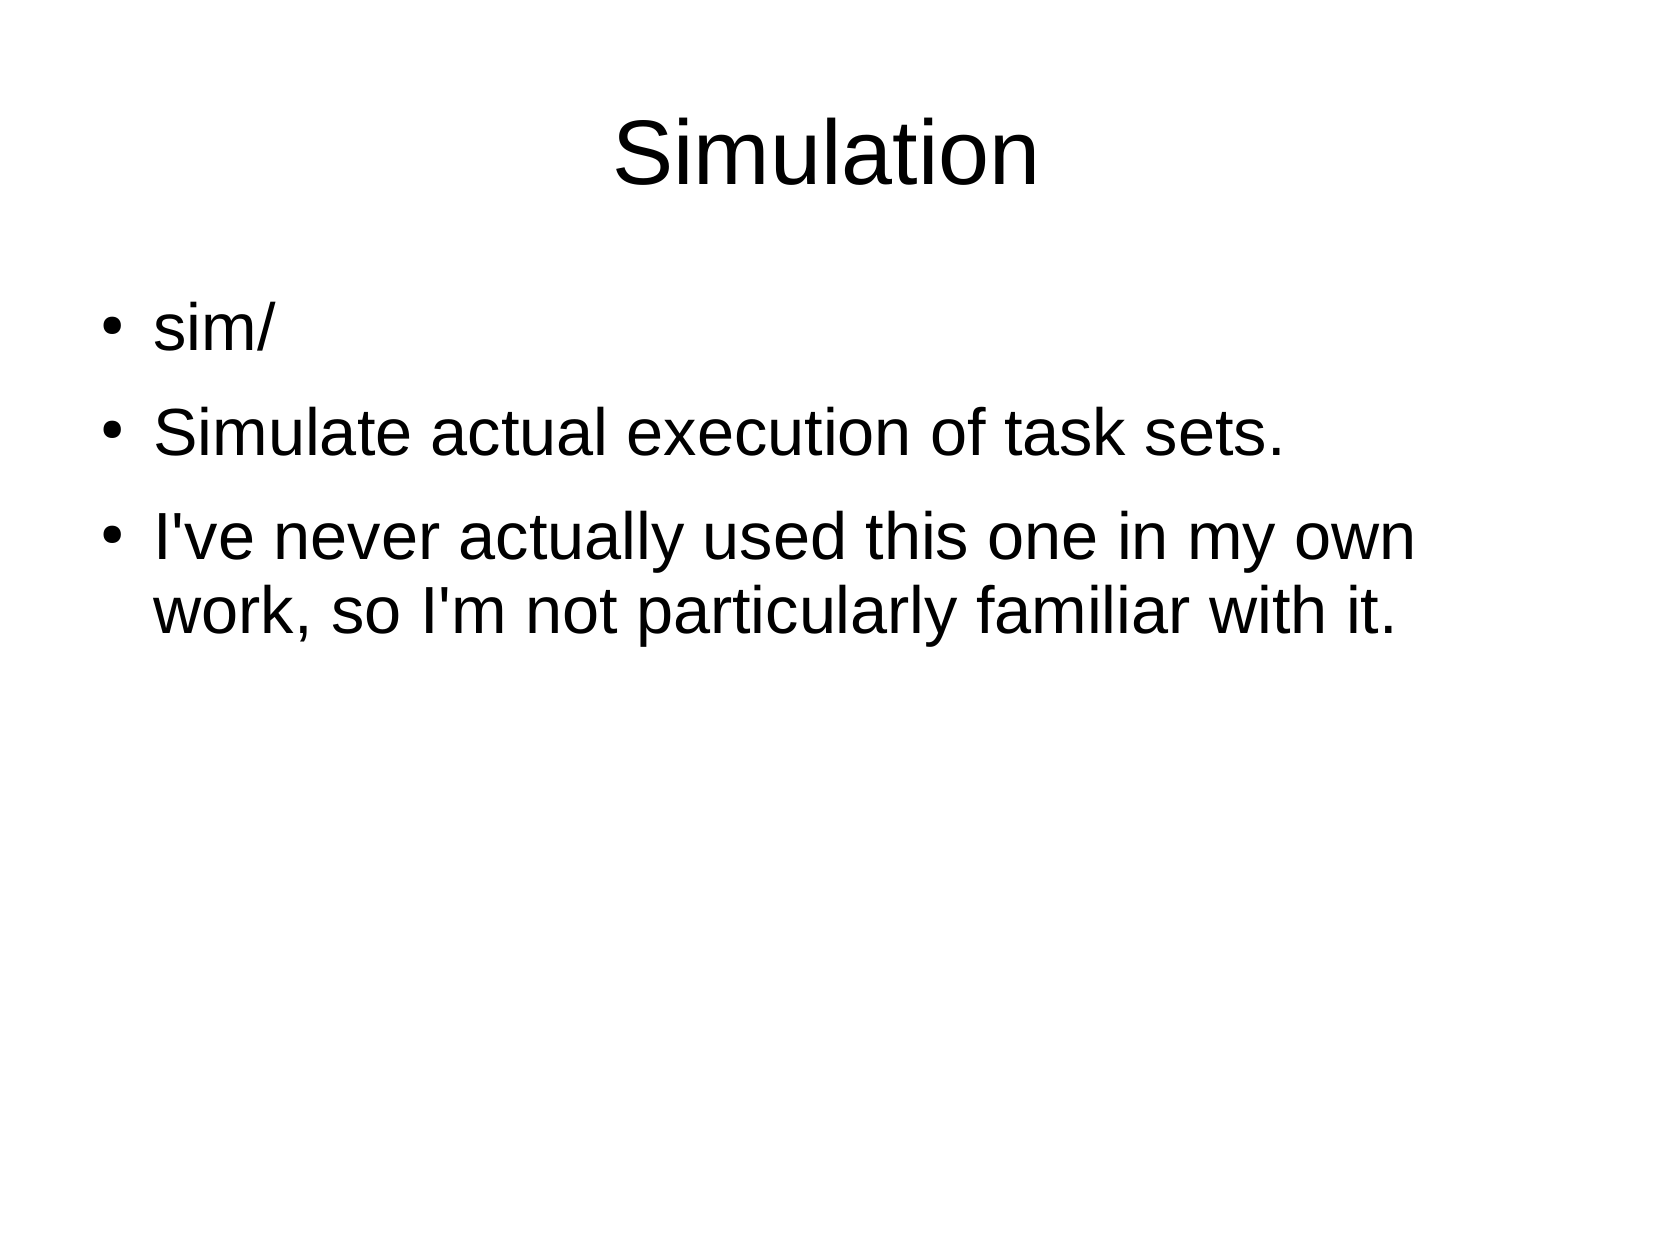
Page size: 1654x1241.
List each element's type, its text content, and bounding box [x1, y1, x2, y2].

title Simulation [82, 49, 1571, 257]
list sim/ Simulate actual execution of task sets. I've never actually used this one in my own work, so I'm not particularly familiar with it. [82, 290, 1571, 1010]
